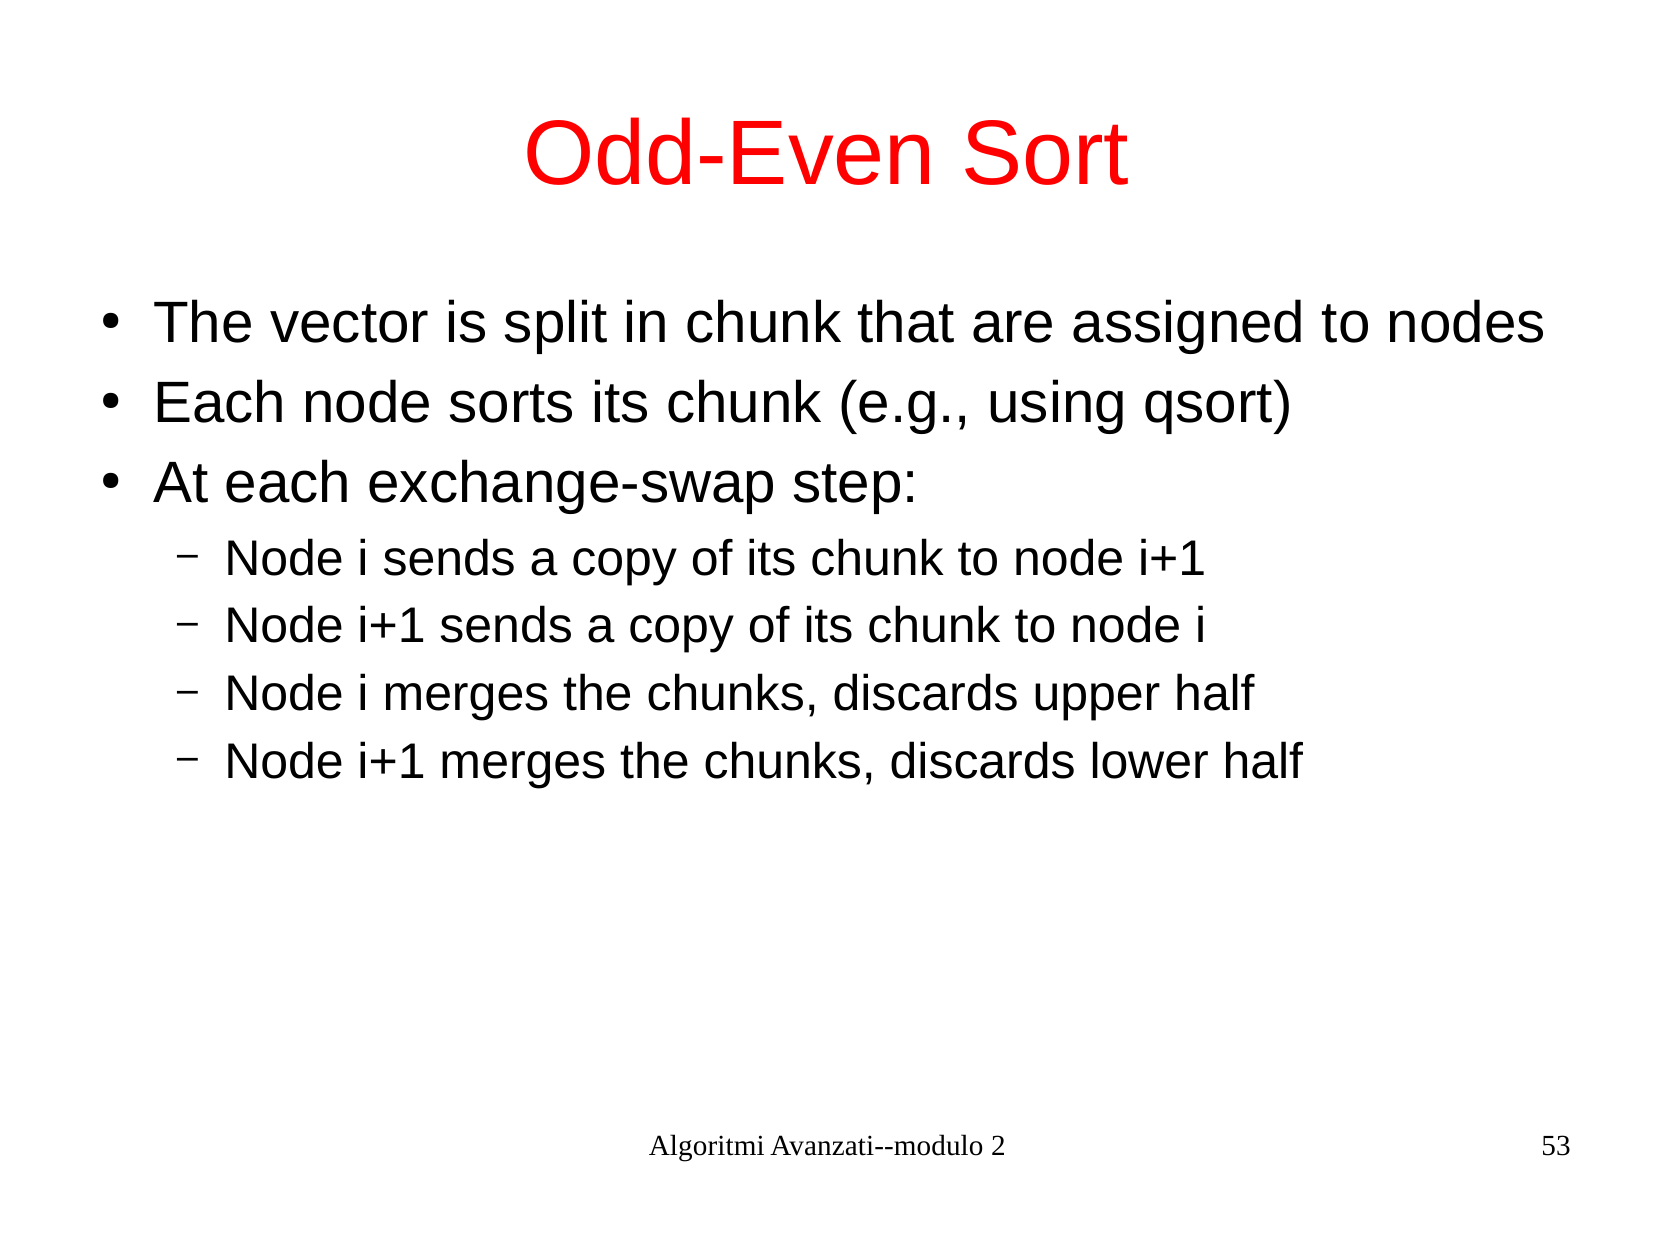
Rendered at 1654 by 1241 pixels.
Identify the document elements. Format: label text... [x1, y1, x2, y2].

title Odd-Even Sort [82, 49, 1571, 257]
list The vector is split in chunk that are assigned to nodes Each node sorts its chunk (e.g., using qsort) At each exchange-swap step: Node i sends a copy of its chunk to node i+1 Node i+1 sends a copy of its chunk to node i Node i merges the chunks, discards upper half Node i+1 merges the chunks, discards lower half [82, 290, 1571, 1109]
